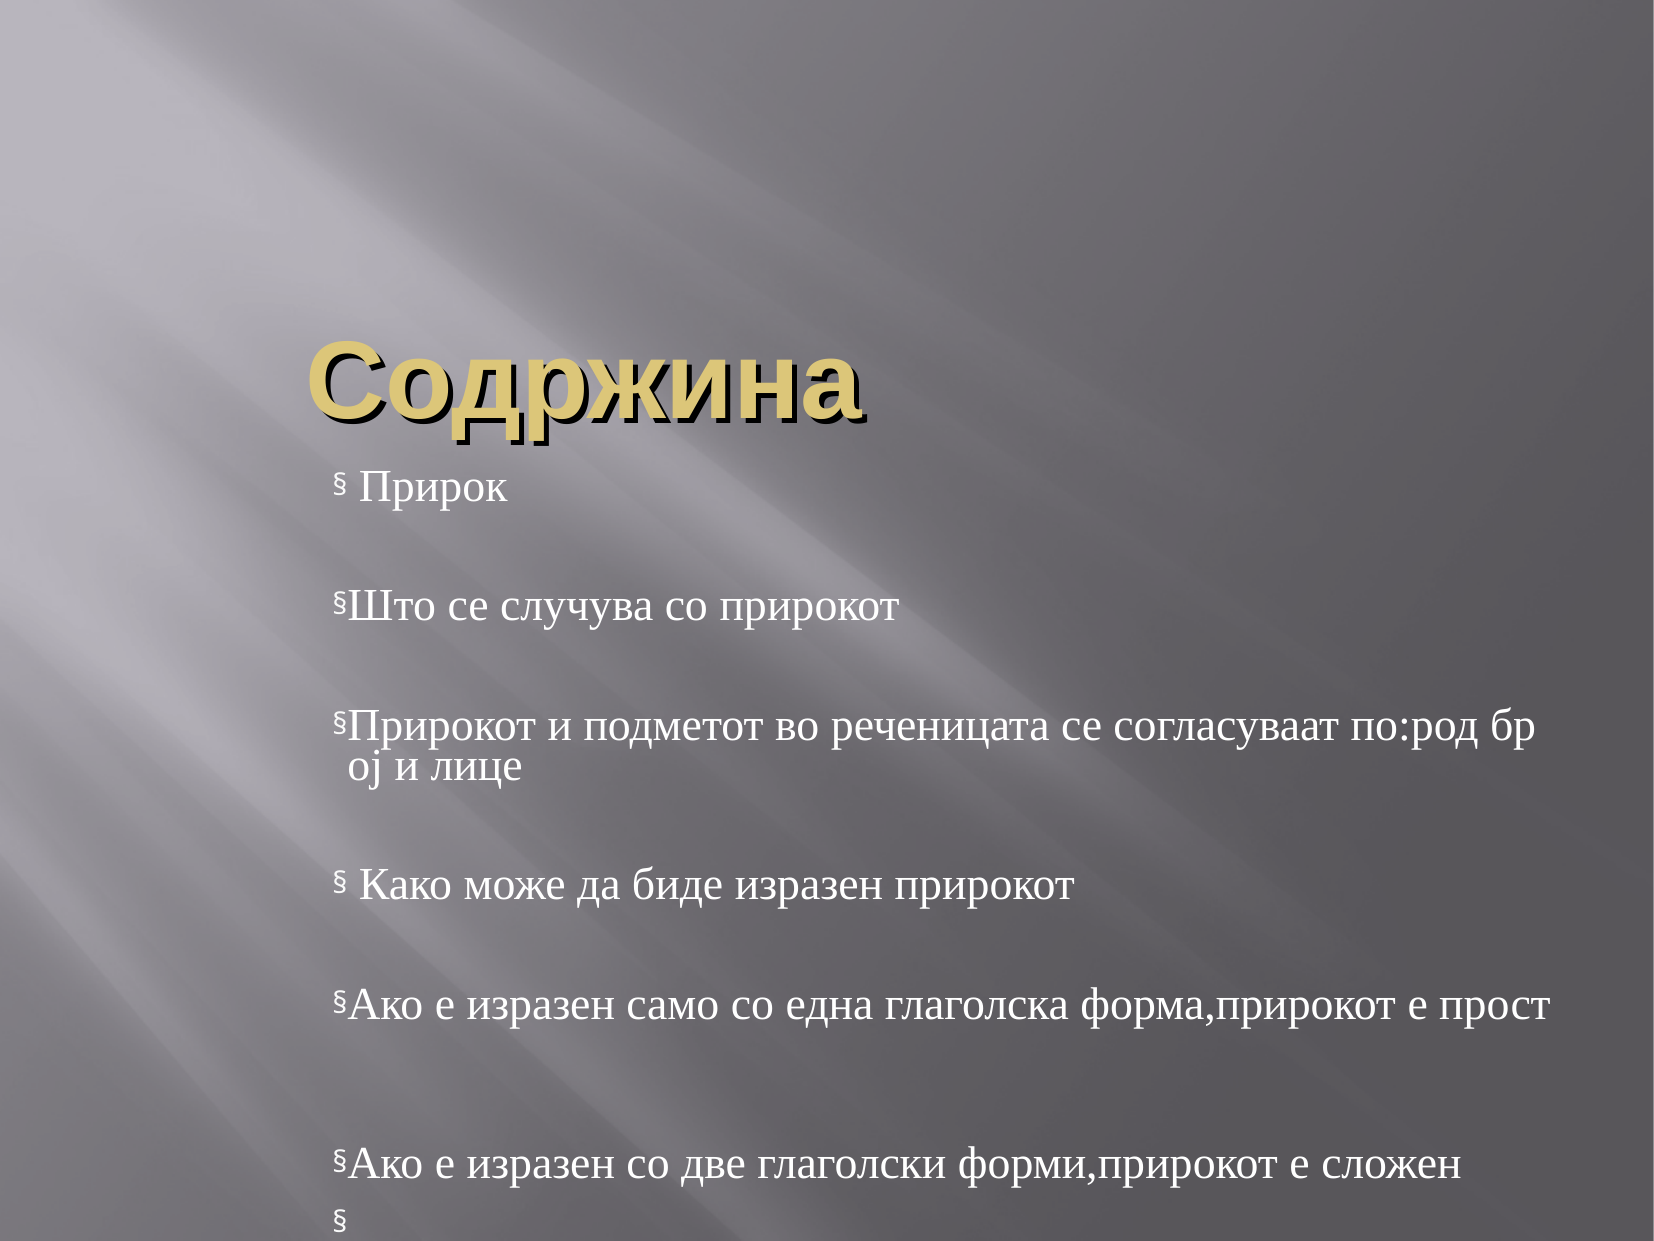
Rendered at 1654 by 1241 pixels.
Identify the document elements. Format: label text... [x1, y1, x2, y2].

title Содржина [201, 45, 1484, 168]
picture [0, 0, 1654, 1241]
list Прирок Што се случува со прирокот Прирокот и подметот во реченицата се согласуваат по:род број и лице Како може да биде изразен прирокот Ако е изразен само со една глаголска форма,прирокот е прост Ако е изразен со две глаголски форми,прирокот е сложен Примери и линк [126, 232, 1572, 1083]
